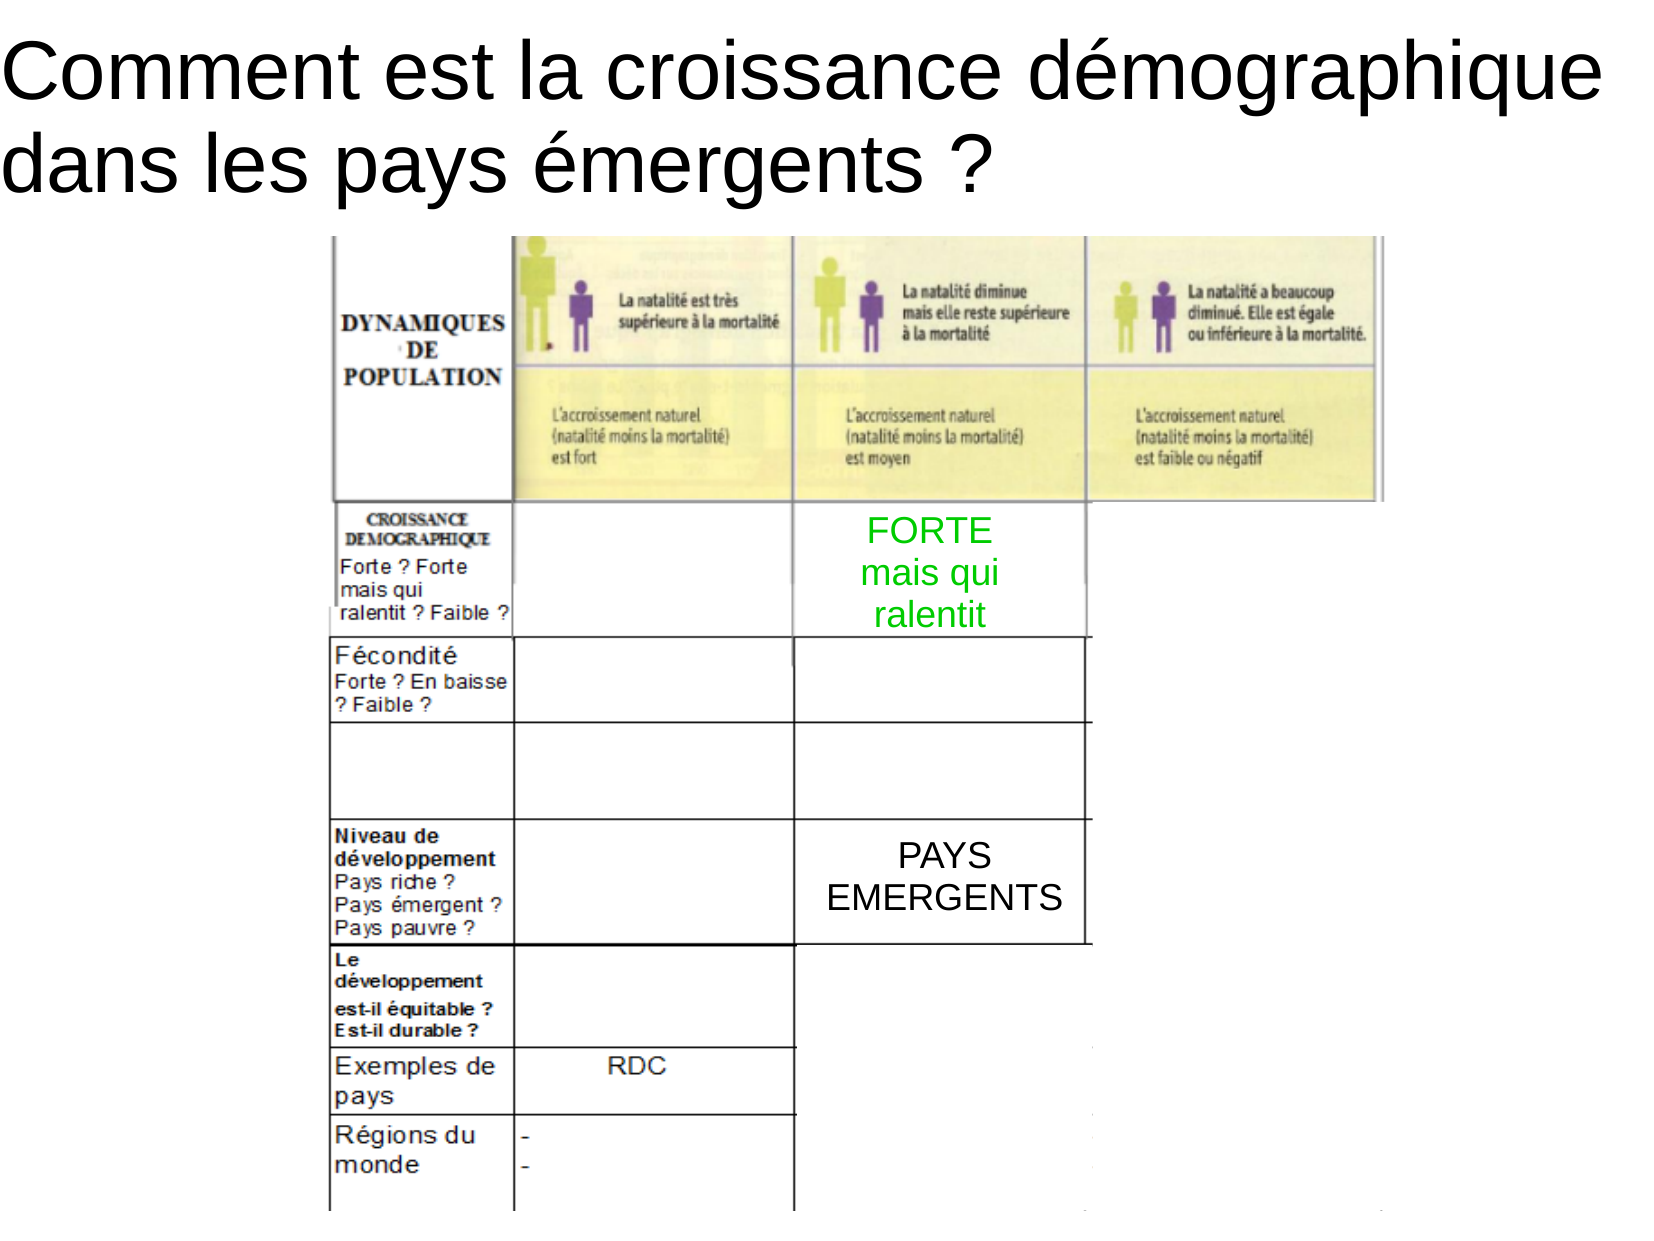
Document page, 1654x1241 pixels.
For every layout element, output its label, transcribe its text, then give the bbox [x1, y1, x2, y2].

text_box FORTE mais qui ralentit [797, 501, 1063, 643]
title Comment est la croissance démographique dans les pays émergents ? [0, 0, 1654, 237]
text_box [797, 501, 1388, 1211]
picture [324, 236, 1388, 1211]
text_box PAYS EMERGENTS [797, 826, 1092, 926]
